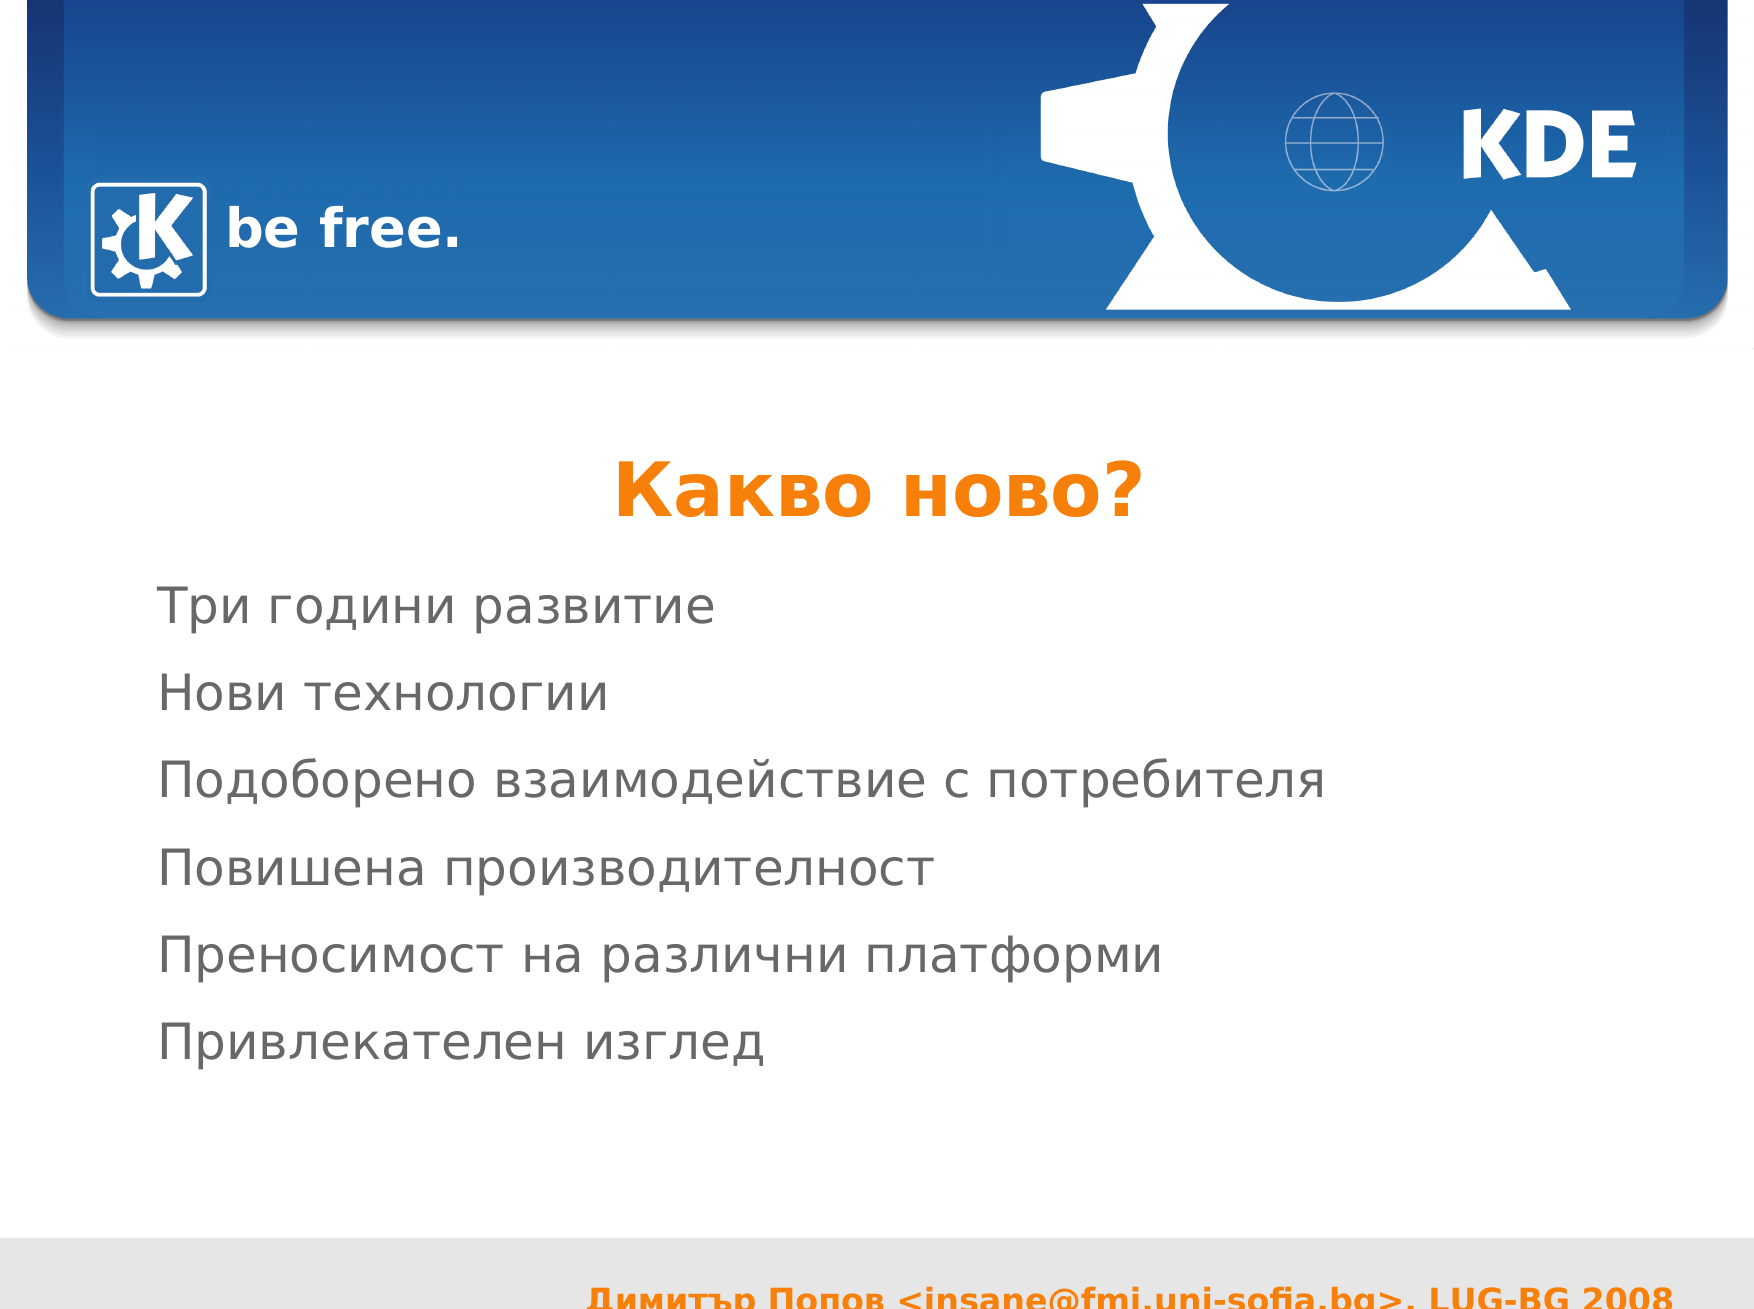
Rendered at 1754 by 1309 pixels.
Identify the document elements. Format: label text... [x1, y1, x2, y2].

title be free. [225, 187, 1126, 271]
text_box Три години развитие Нови технологии Подоборено взаимодействие с потребителя Повишена производителност Преносимост на различни платформи Привлекателен изглед [112, 540, 1651, 1201]
text_box Какво ново? [122, 395, 1606, 499]
picture [0, 0, 1754, 349]
